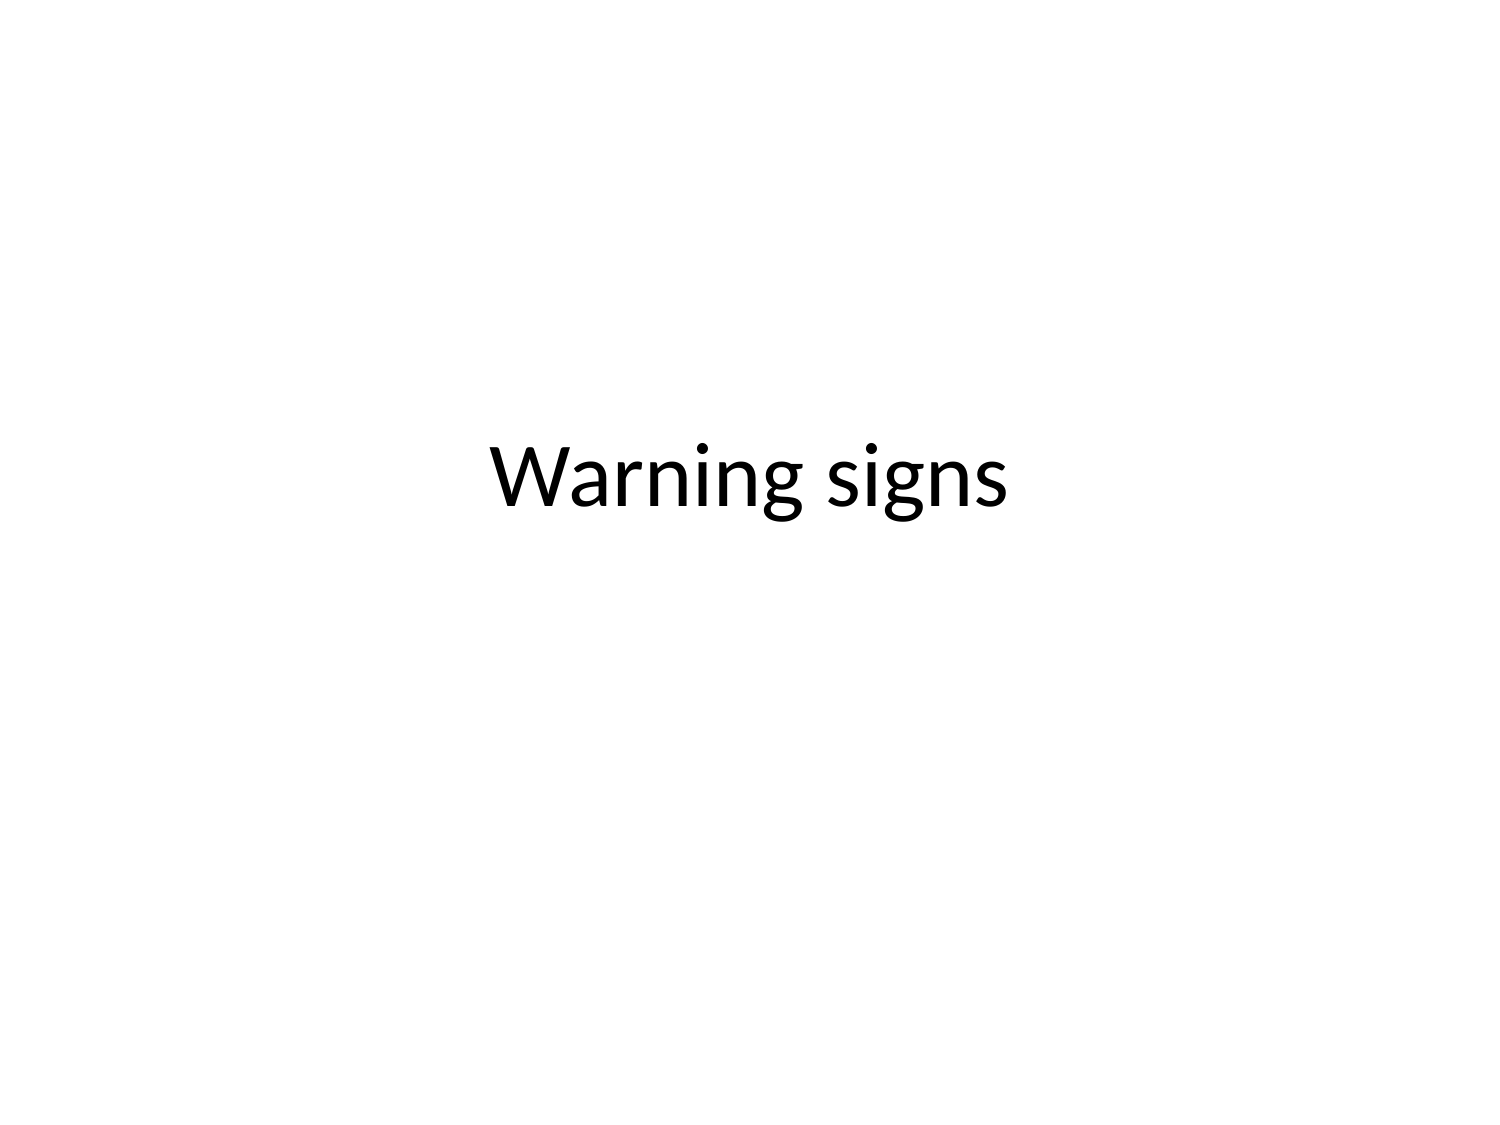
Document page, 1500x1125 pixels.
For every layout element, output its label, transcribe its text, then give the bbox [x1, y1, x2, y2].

title Warning signs [112, 349, 1388, 591]
